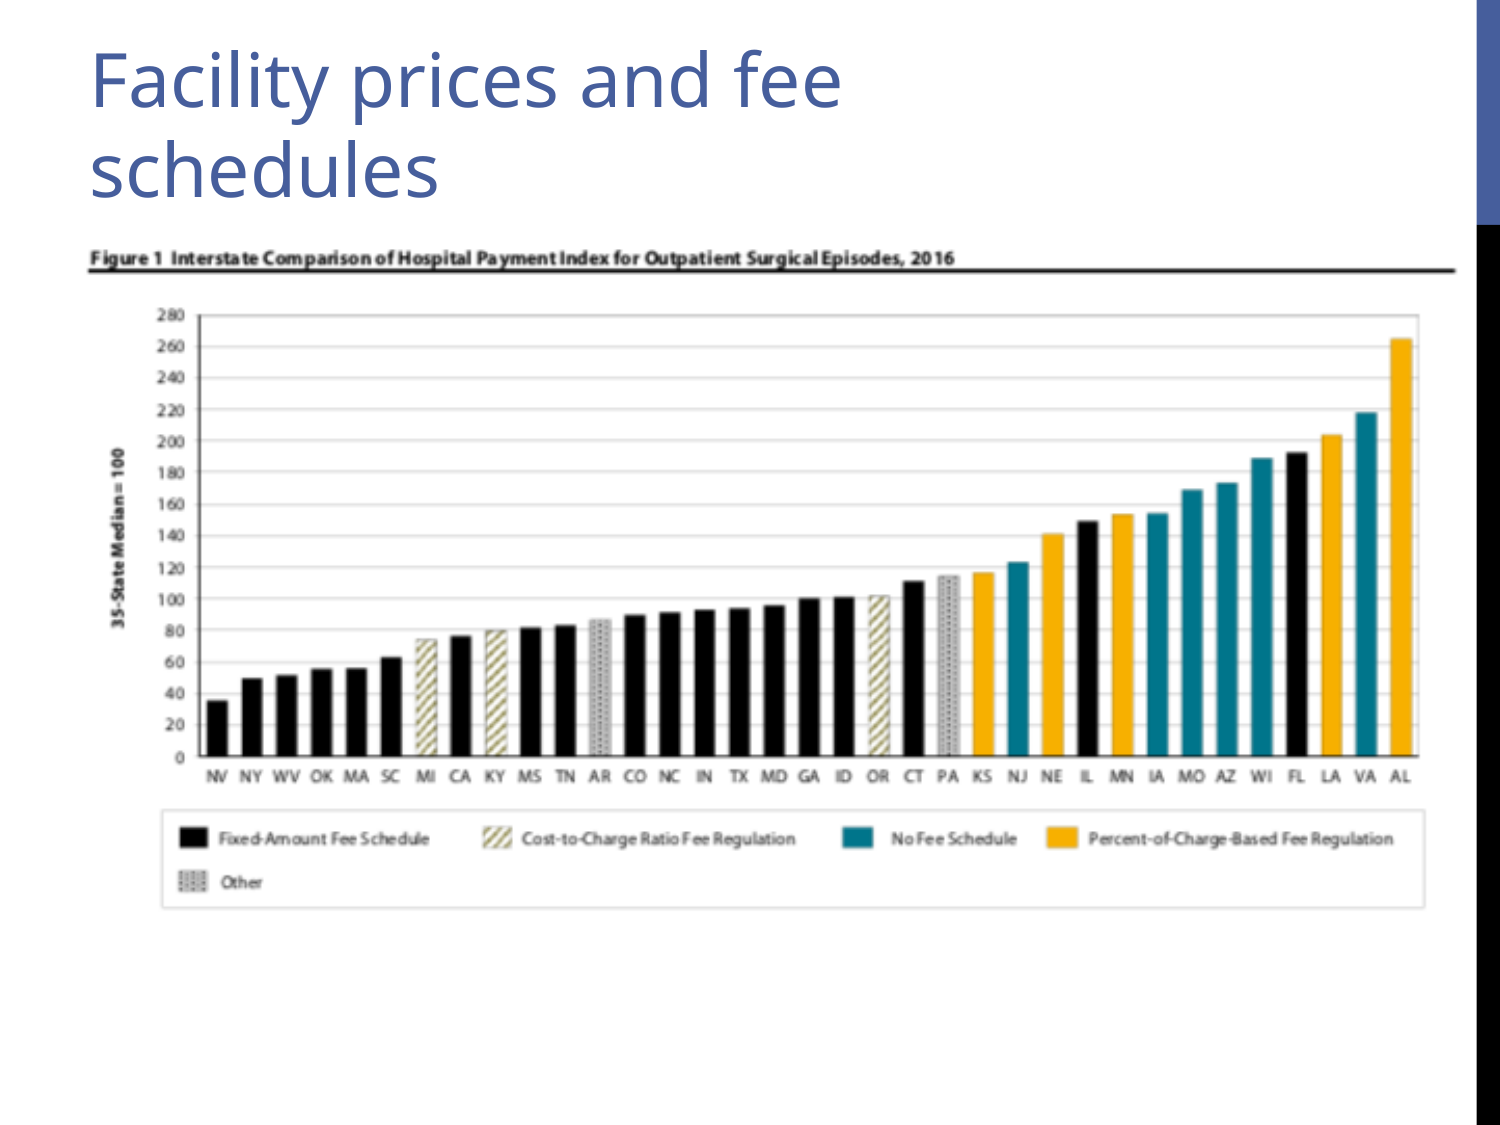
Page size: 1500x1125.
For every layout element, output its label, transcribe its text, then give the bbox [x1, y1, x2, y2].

title Facility prices and fee schedules [75, 25, 1025, 187]
picture [50, 187, 1468, 968]
